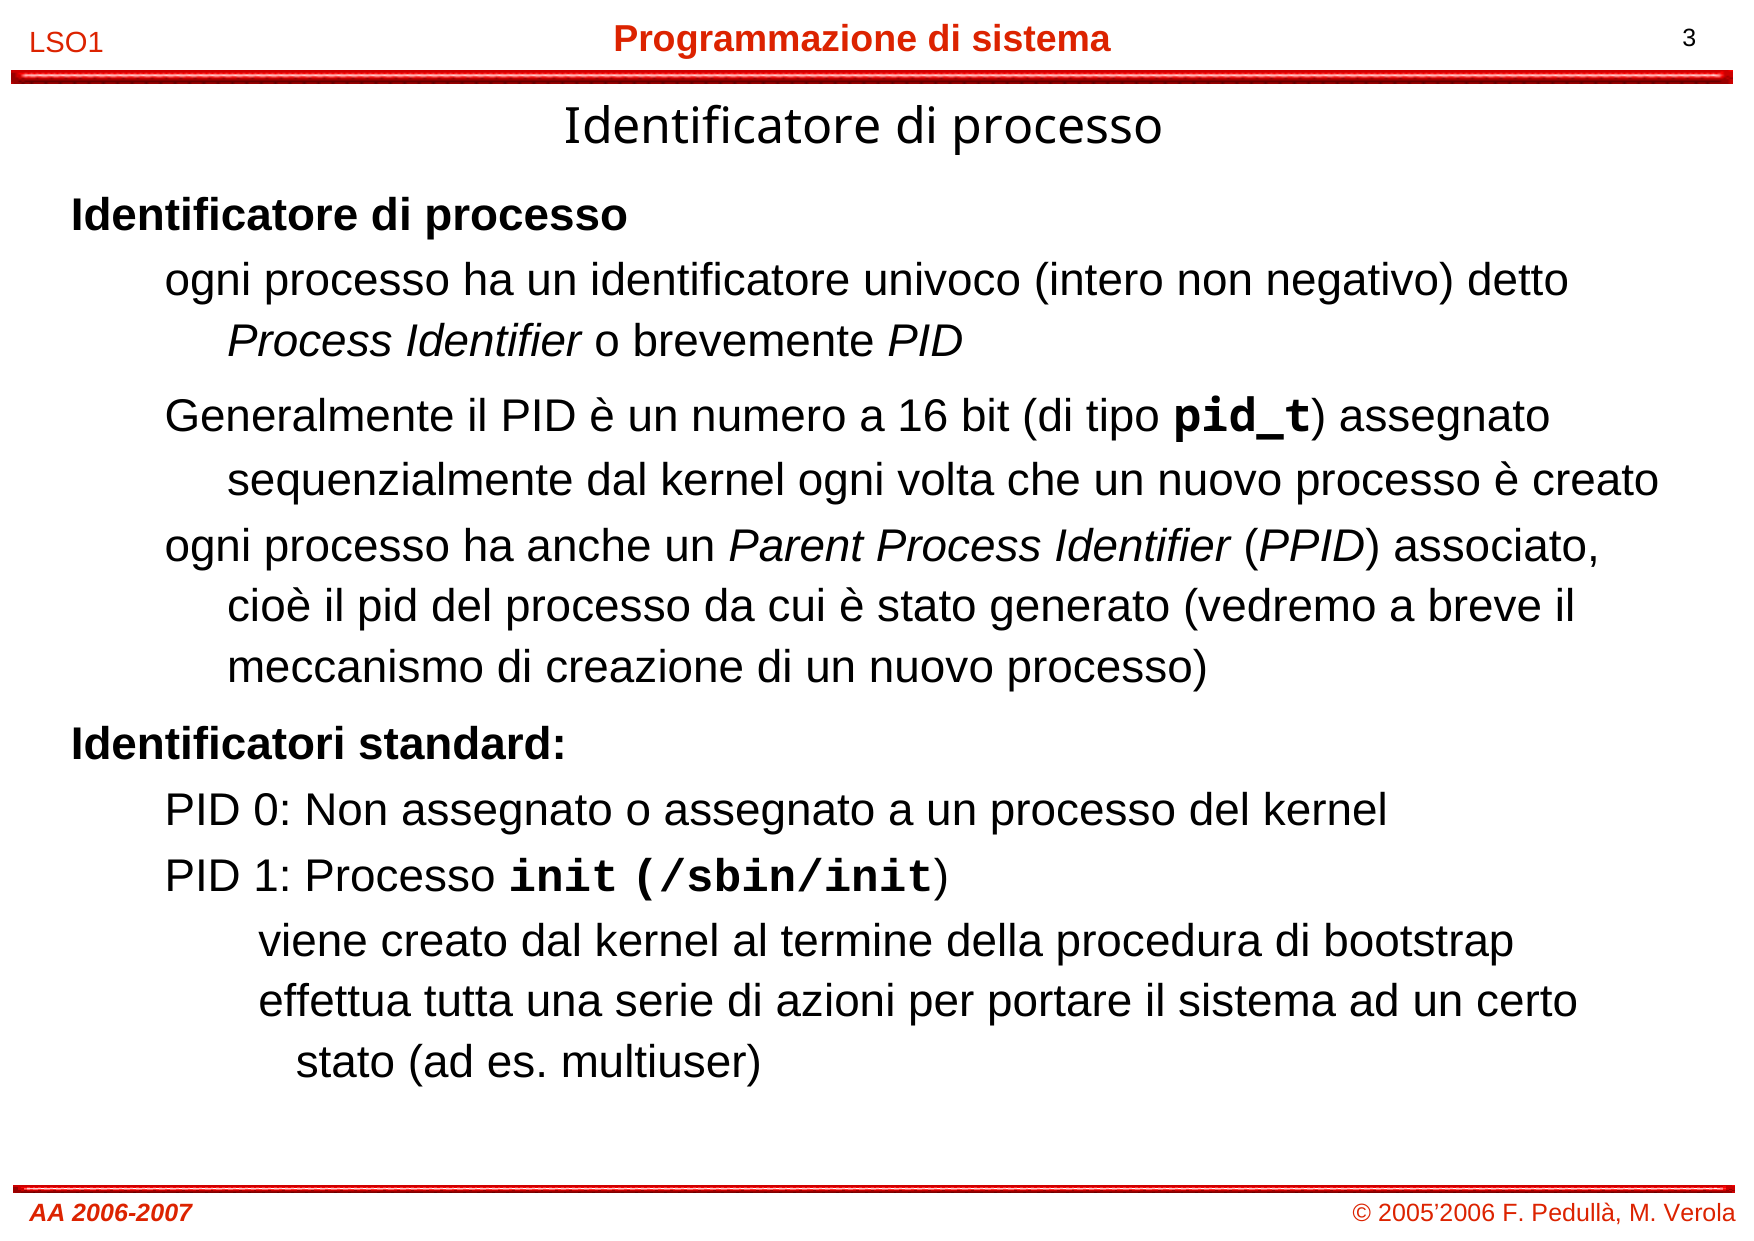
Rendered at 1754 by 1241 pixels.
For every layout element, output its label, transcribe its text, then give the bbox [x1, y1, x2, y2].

picture [13, 1185, 1735, 1193]
title Identificatore di processo [497, 78, 1233, 174]
picture [11, 70, 1733, 84]
list Identificatore di processo ogni processo ha un identificatore univoco (intero non negativo) detto Process Identifier o brevemente PID Generalmente il PID è un numero a 16 bit (di tipo pid_t) assegnato sequenzialmente dal kernel ogni volta che un nuovo processo è creato ogni processo ha anche un Parent Process Identifier (PPID) associato, cioè il pid del processo da cui è stato generato (vedremo a breve il meccanismo di creazione di un nuovo processo) Identificatori standard: PID 0: Non assegnato o assegnato a un processo del kernel PID 1: Processo init (/sbin/init) viene creato dal kernel al termine della procedura di bootstrap effettua tutta una serie di azioni per portare il sistema ad un certo stato (ad es. multiuser) [56, 177, 1694, 1086]
